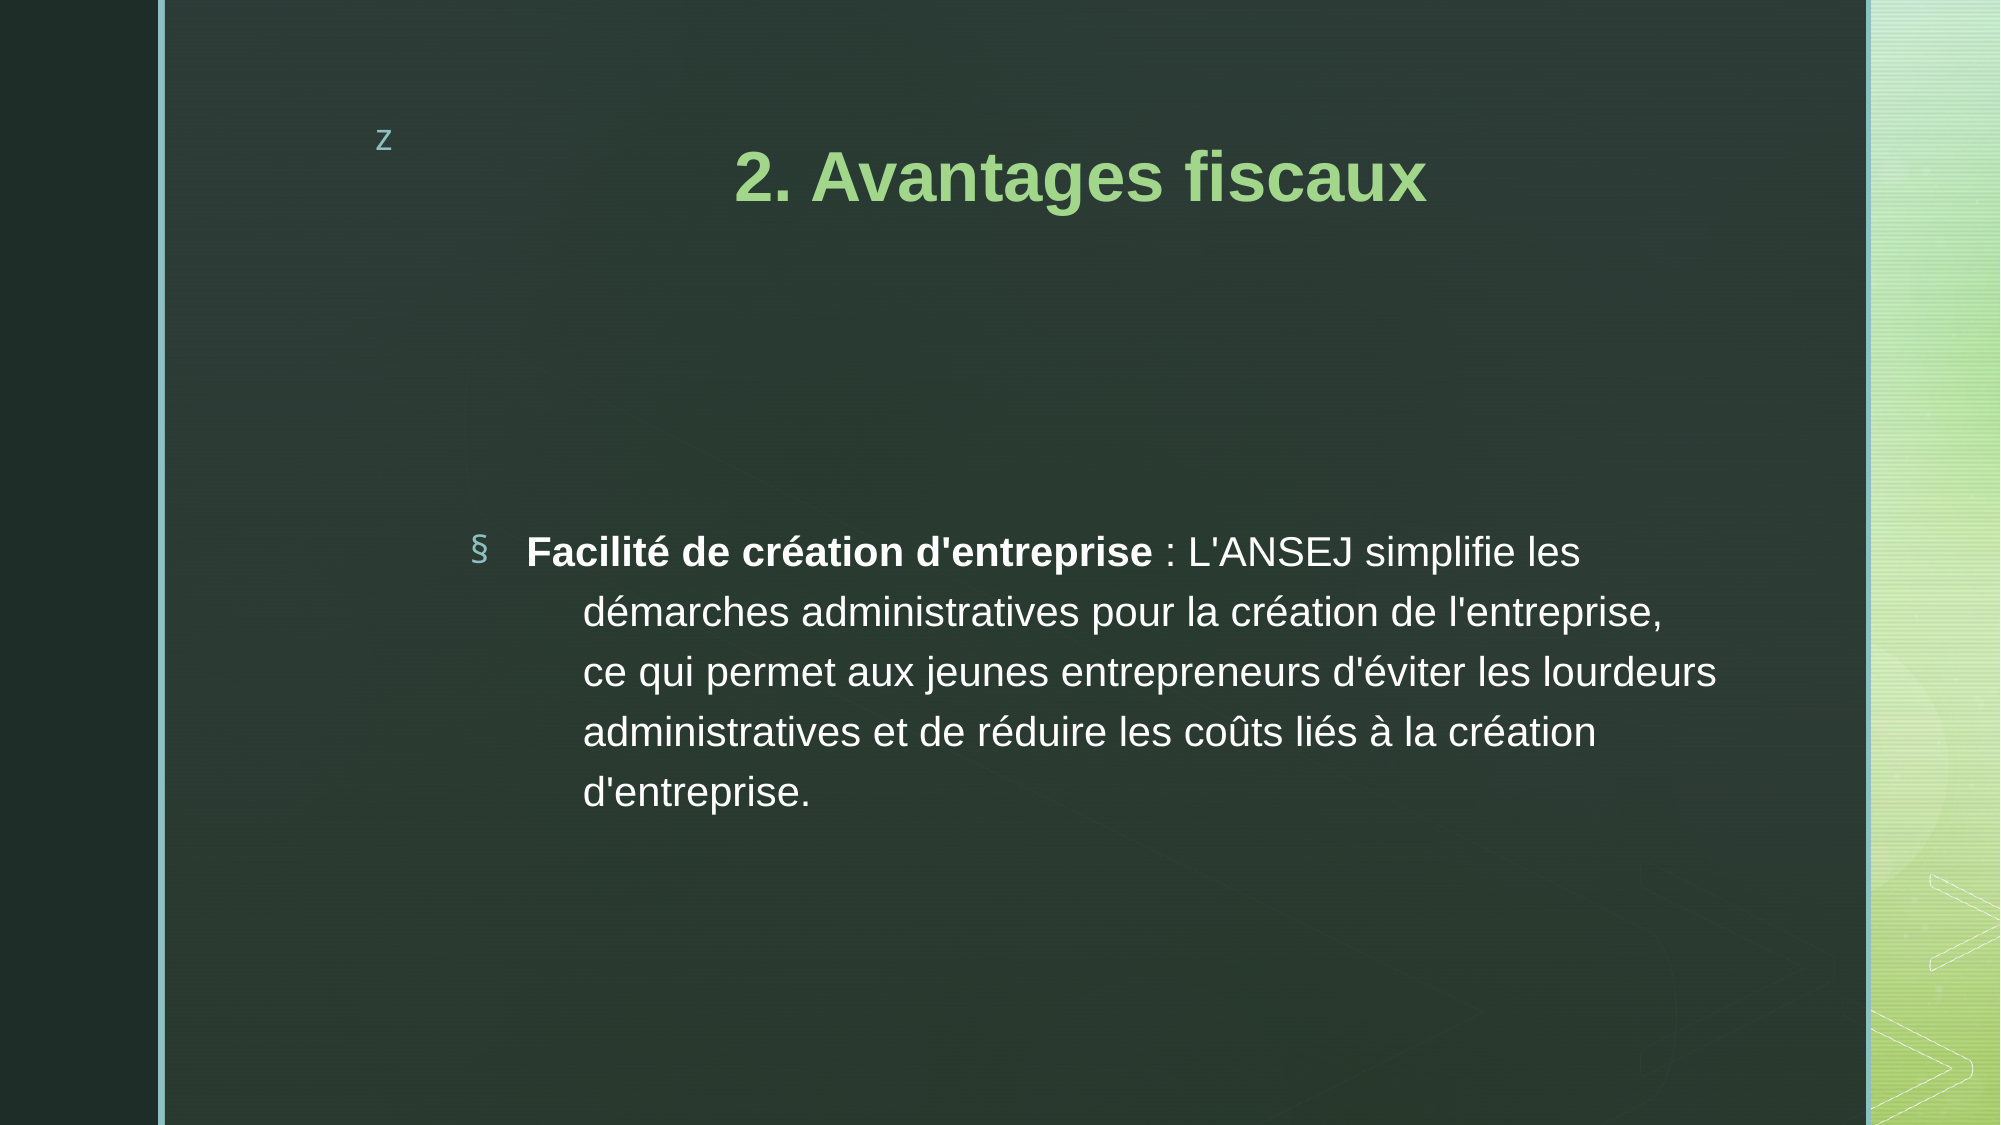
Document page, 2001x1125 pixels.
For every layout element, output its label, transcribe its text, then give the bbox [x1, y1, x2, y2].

list Facilité de création d'entreprise : L'ANSEJ simplifie les démarches administratives pour la création de l'entreprise, ce qui permet aux jeunes entrepreneurs d'éviter les lourdeurs administratives et de réduire les coûts liés à la création d'entreprise. [454, 336, 1734, 993]
title 2. Avantages fiscaux [428, 132, 1734, 310]
